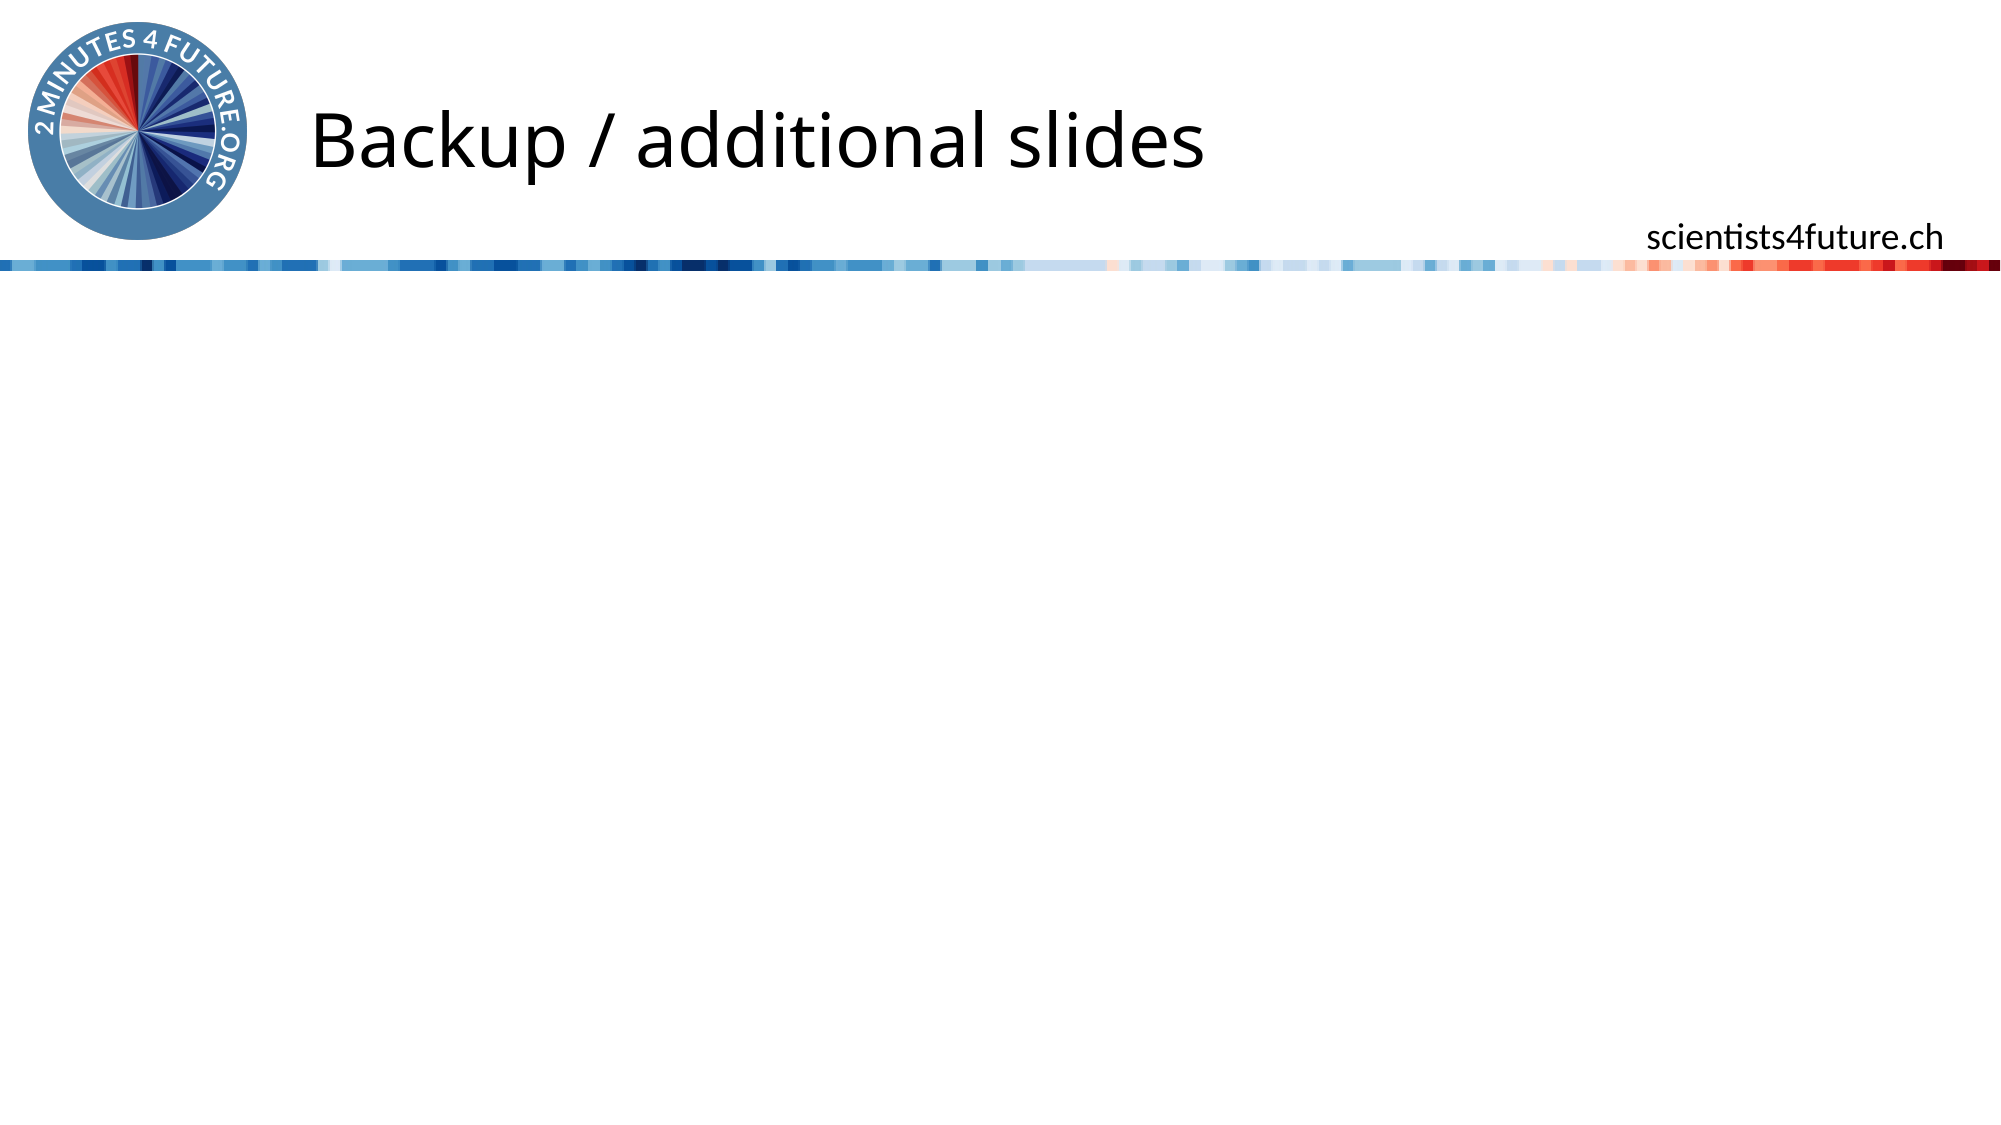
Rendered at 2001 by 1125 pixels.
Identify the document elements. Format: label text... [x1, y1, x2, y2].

picture [28, 22, 247, 240]
title Backup / additional slides [294, 51, 1735, 235]
picture [0, 260, 2001, 271]
